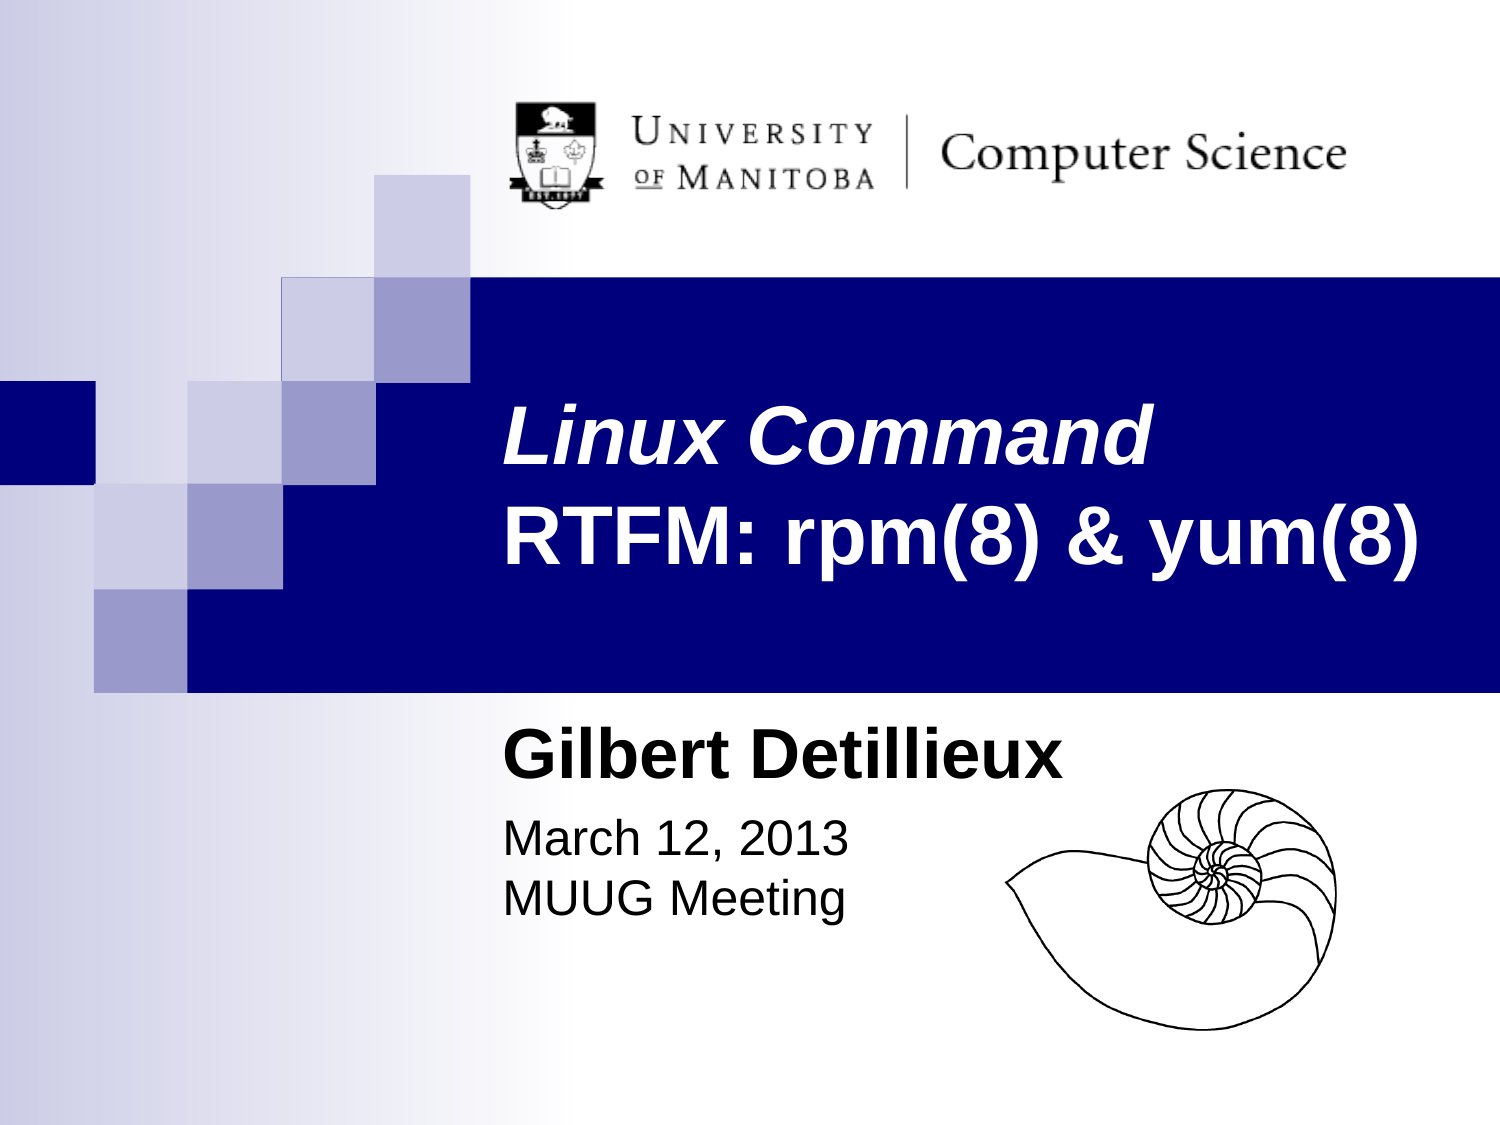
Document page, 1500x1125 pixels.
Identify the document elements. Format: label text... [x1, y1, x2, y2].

picture [478, 66, 1500, 246]
picture [1003, 1006, 1337, 1031]
subtitle Gilbert Detillieux March 12, 2013 MUUG Meeting [487, 699, 1476, 1006]
title Linux Command RTFM: rpm(8) & yum(8) [487, 299, 1476, 663]
